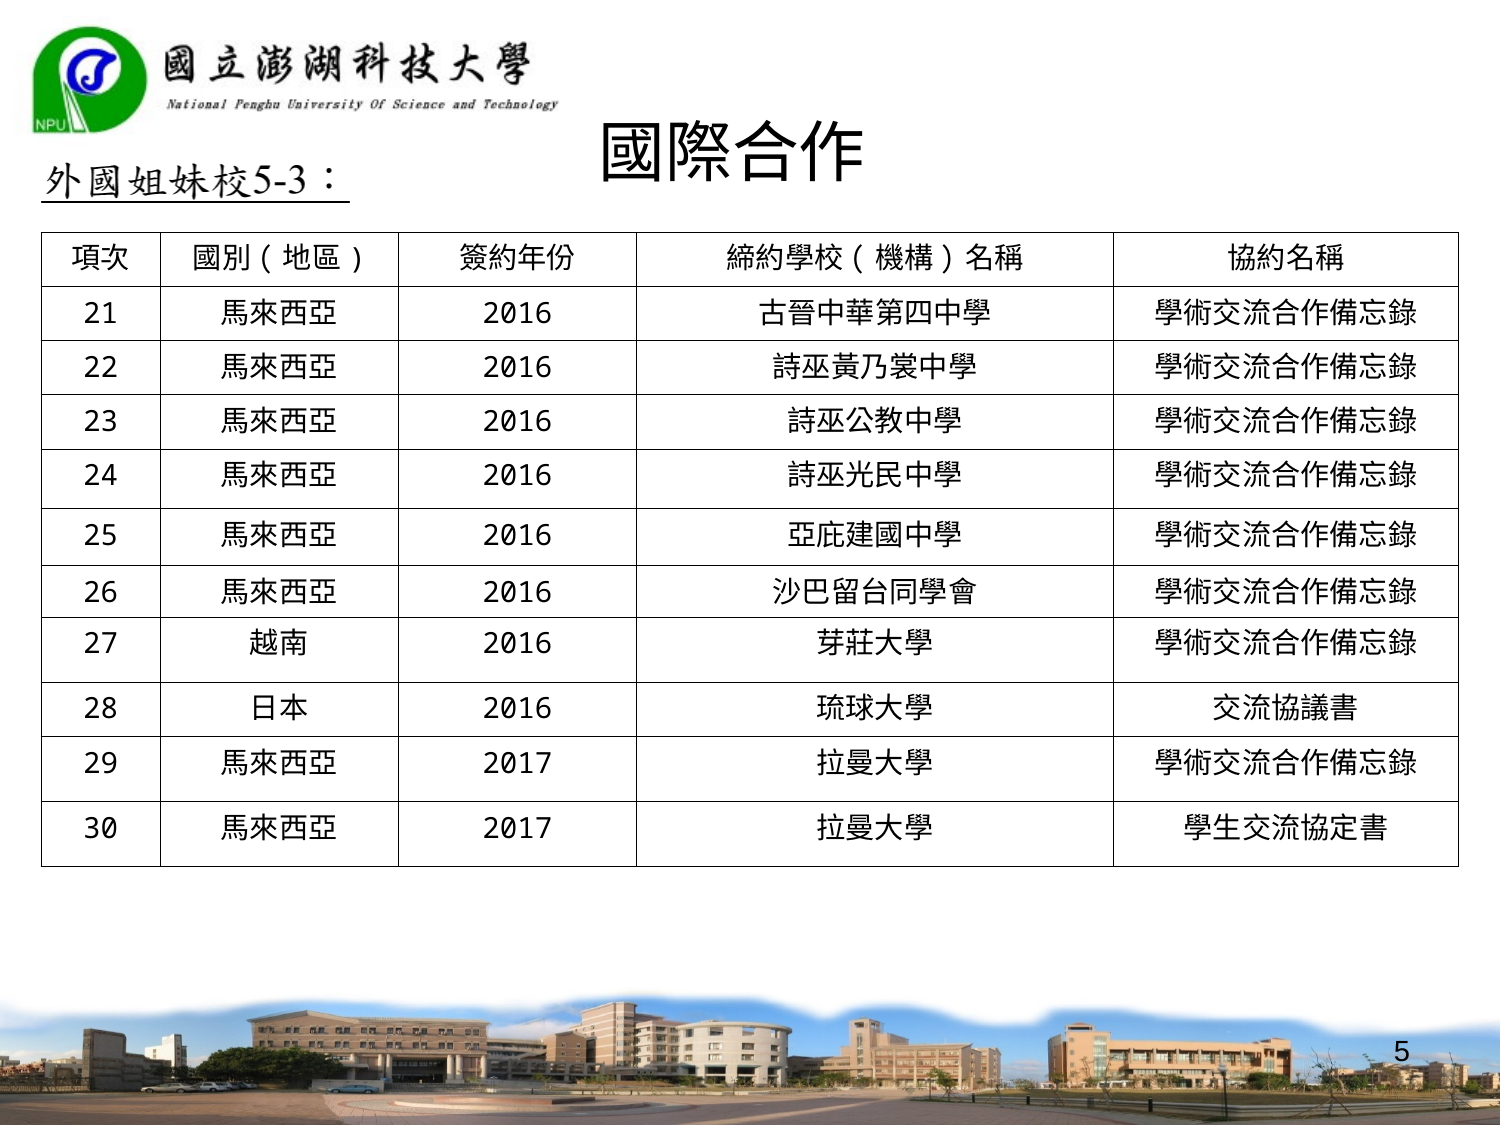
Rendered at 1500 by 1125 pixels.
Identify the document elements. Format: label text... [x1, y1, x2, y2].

table_cell 馬來西亞 [161, 566, 398, 617]
table_cell 2016 [399, 683, 636, 736]
table_cell 沙巴留台同學會 [637, 566, 1113, 617]
table_cell 22 [42, 341, 160, 394]
table_header 國別(地區) [161, 233, 398, 286]
table_header 協約名稱 [1114, 233, 1458, 286]
table_cell 馬來西亞 [161, 737, 398, 801]
table_cell 28 [42, 683, 160, 736]
text_box 國際合作 [383, 101, 1081, 198]
table_cell 馬來西亞 [161, 802, 398, 866]
table_cell 古晉中華第四中學 [637, 287, 1113, 340]
table_header 簽約年份 [399, 233, 636, 286]
table_cell 2016 [399, 509, 636, 565]
table_cell 21 [42, 287, 160, 340]
table_cell 24 [42, 450, 160, 508]
table_cell 拉曼大學 [637, 737, 1113, 801]
table_cell 學術交流合作備忘錄 [1114, 566, 1458, 617]
table_cell 25 [42, 509, 160, 565]
table_cell 30 [42, 802, 160, 866]
table_cell 日本 [161, 683, 398, 736]
table_cell 學術交流合作備忘錄 [1114, 737, 1458, 801]
table_cell 交流協議書 [1114, 683, 1458, 736]
table_cell 詩巫光民中學 [637, 450, 1113, 508]
table_cell 學術交流合作備忘錄 [1114, 618, 1458, 682]
table_cell 2017 [399, 802, 636, 866]
text_box <編號> [1074, 1024, 1426, 1103]
table_header 項次 [42, 233, 160, 286]
table_header 締約學校(機構)名稱 [637, 233, 1113, 286]
table_cell 2016 [399, 395, 636, 449]
table_cell 學生交流協定書 [1114, 802, 1458, 866]
table_cell 學術交流合作備忘錄 [1114, 395, 1458, 449]
table_cell 2016 [399, 566, 636, 617]
table_cell 27 [42, 618, 160, 682]
table_cell 2016 [399, 341, 636, 394]
picture [0, 0, 1500, 1125]
table_cell 馬來西亞 [161, 509, 398, 565]
table_cell 學術交流合作備忘錄 [1114, 287, 1458, 340]
table_cell 亞庇建國中學 [637, 509, 1113, 565]
table_cell 詩巫黃乃裳中學 [637, 341, 1113, 394]
table_cell 馬來西亞 [161, 395, 398, 449]
table_cell 越南 [161, 618, 398, 682]
table_cell 學術交流合作備忘錄 [1114, 341, 1458, 394]
table_cell 26 [42, 566, 160, 617]
table_cell 芽莊大學 [637, 618, 1113, 682]
table_cell 23 [42, 395, 160, 449]
table_cell 學術交流合作備忘錄 [1114, 450, 1458, 508]
table_cell 馬來西亞 [161, 450, 398, 508]
table_cell 詩巫公教中學 [637, 395, 1113, 449]
table_cell 拉曼大學 [637, 802, 1113, 866]
table_cell 2017 [399, 737, 636, 801]
table_cell 2016 [399, 618, 636, 682]
table_cell 馬來西亞 [161, 341, 398, 394]
table_cell 馬來西亞 [161, 287, 398, 340]
table_cell 學術交流合作備忘錄 [1114, 509, 1458, 565]
table_cell 2016 [399, 450, 636, 508]
table_cell 琉球大學 [637, 683, 1113, 736]
table_cell 29 [42, 737, 160, 801]
table_cell 2016 [399, 287, 636, 340]
